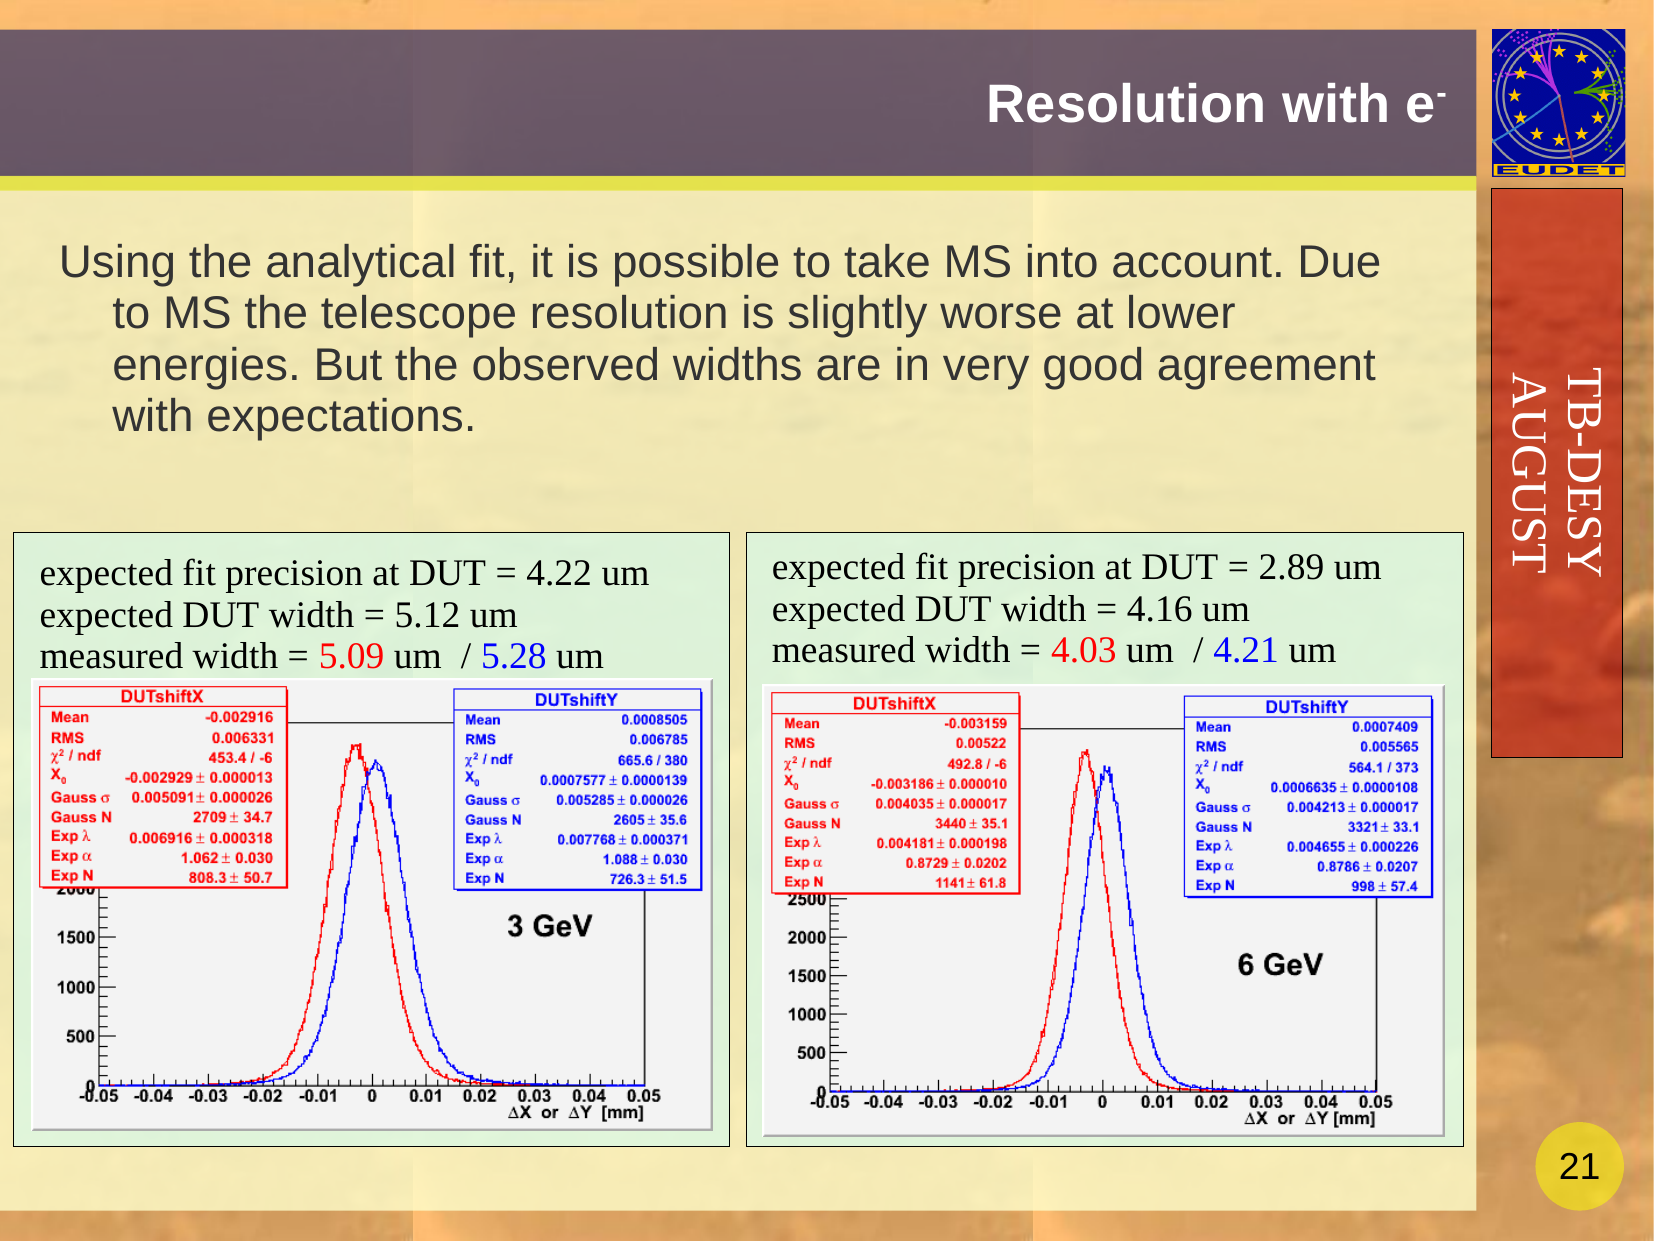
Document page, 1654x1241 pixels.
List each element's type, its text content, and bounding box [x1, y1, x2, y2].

text_box [13, 532, 730, 1147]
list Using the analytical fit, it is possible to take MS into account. Due to MS the telescope resolution is slightly worse at lower energies. But the observed widths are in very good agreement with expectations. [59, 236, 1418, 1182]
text_box expected fit precision at DUT = 4.22 um expected DUT width = 5.12 um measured width = 5.09 um / 5.28 um [39, 552, 676, 678]
picture [0, 0, 1654, 1241]
picture [31, 678, 713, 1131]
text_box expected fit precision at DUT = 2.89 um expected DUT width = 4.16 um measured width = 4.03 um / 4.21 um [771, 546, 1485, 738]
title Resolution with e- [29, 59, 1447, 148]
text_box [746, 532, 1464, 1147]
picture [762, 684, 1445, 1137]
text_box TB-DESY AUGUST [1491, 188, 1623, 758]
